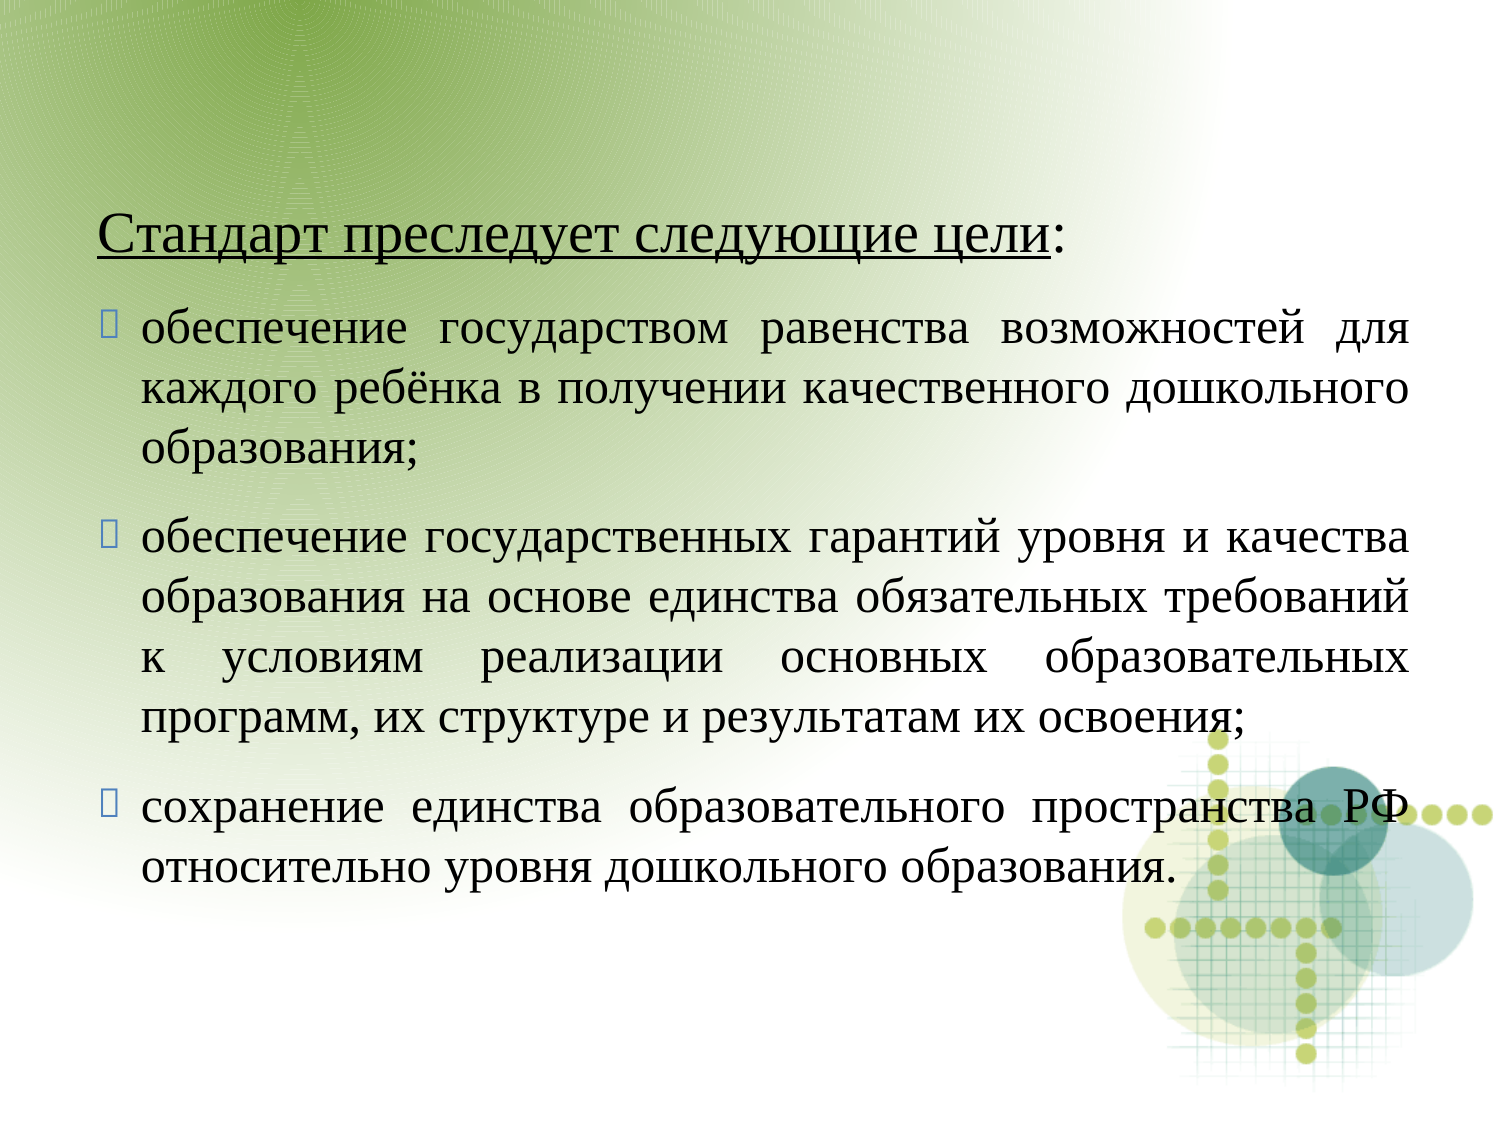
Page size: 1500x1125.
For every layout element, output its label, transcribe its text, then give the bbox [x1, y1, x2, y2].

list Стандарт преследует следующие цели: обеспечение государством равенства возможностей для каждого ребёнка в получении качественного дошкольного образования; обеспечение государственных гарантий уровня и качества образования на основе единства обязательных требований к условиям реализации основных образовательных программ, их структуре и результатам их освоения; сохранение единства образовательного пространства РФ относительно уровня дошкольного образования. [82, 86, 1425, 1063]
picture [1110, 718, 1500, 1098]
